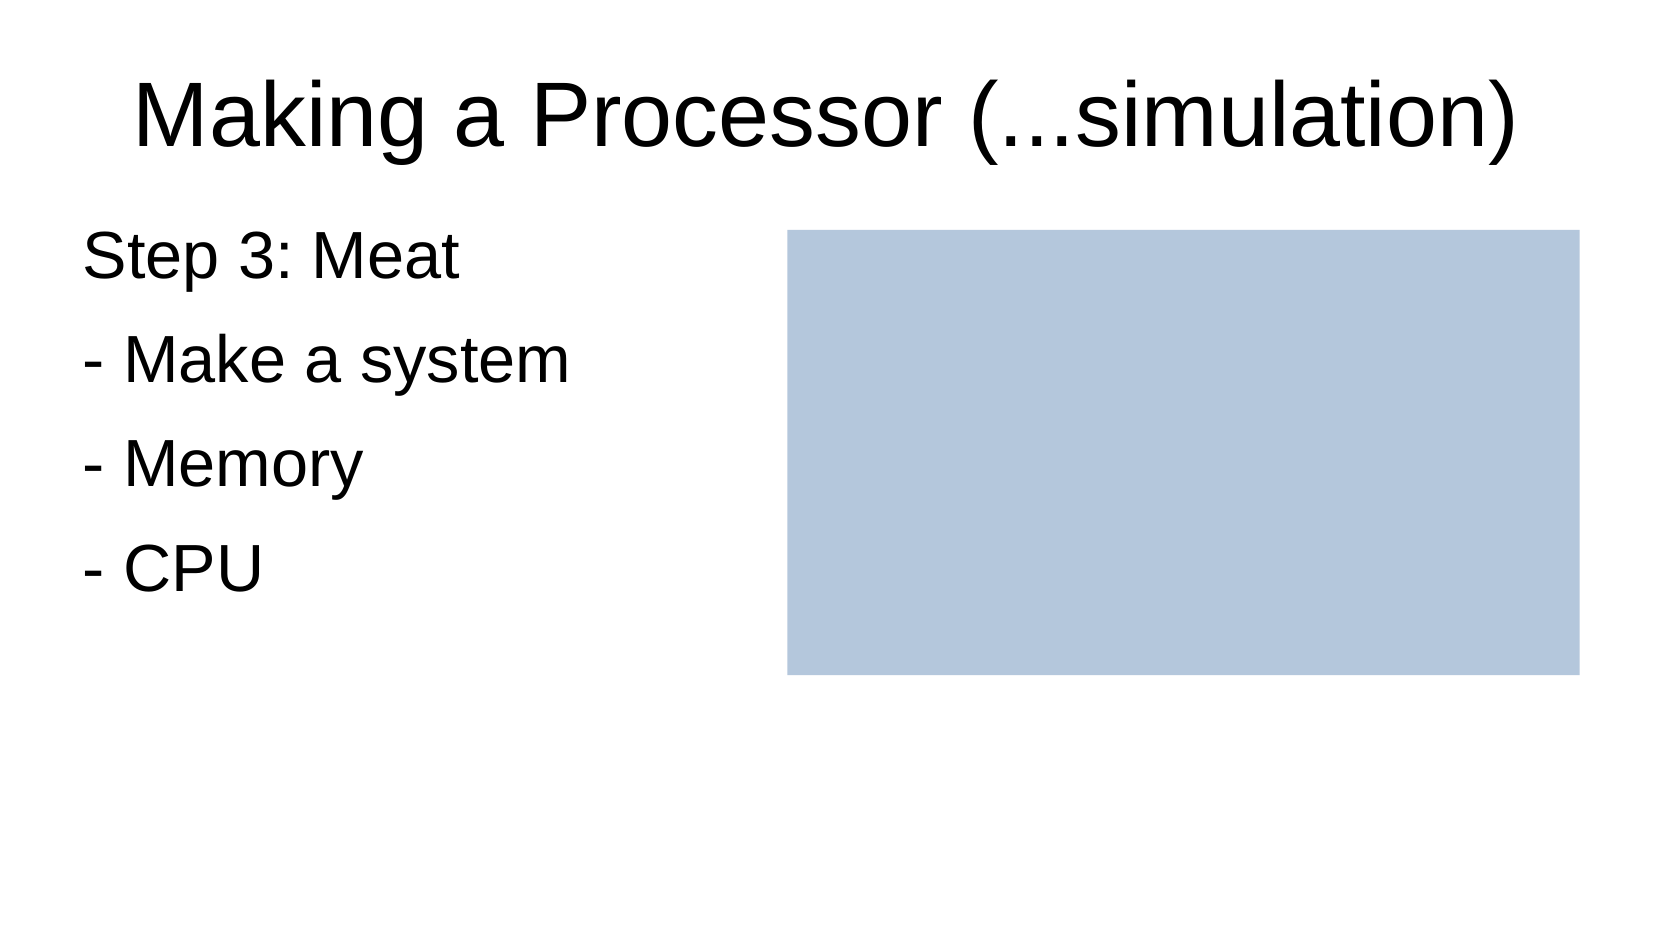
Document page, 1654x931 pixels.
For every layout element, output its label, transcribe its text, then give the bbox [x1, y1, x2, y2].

text_box [787, 229, 1580, 676]
title Making a Processor (...simulation) [82, 37, 1571, 193]
list Step 3: Meat - Make a system - Memory - CPU [82, 217, 809, 826]
